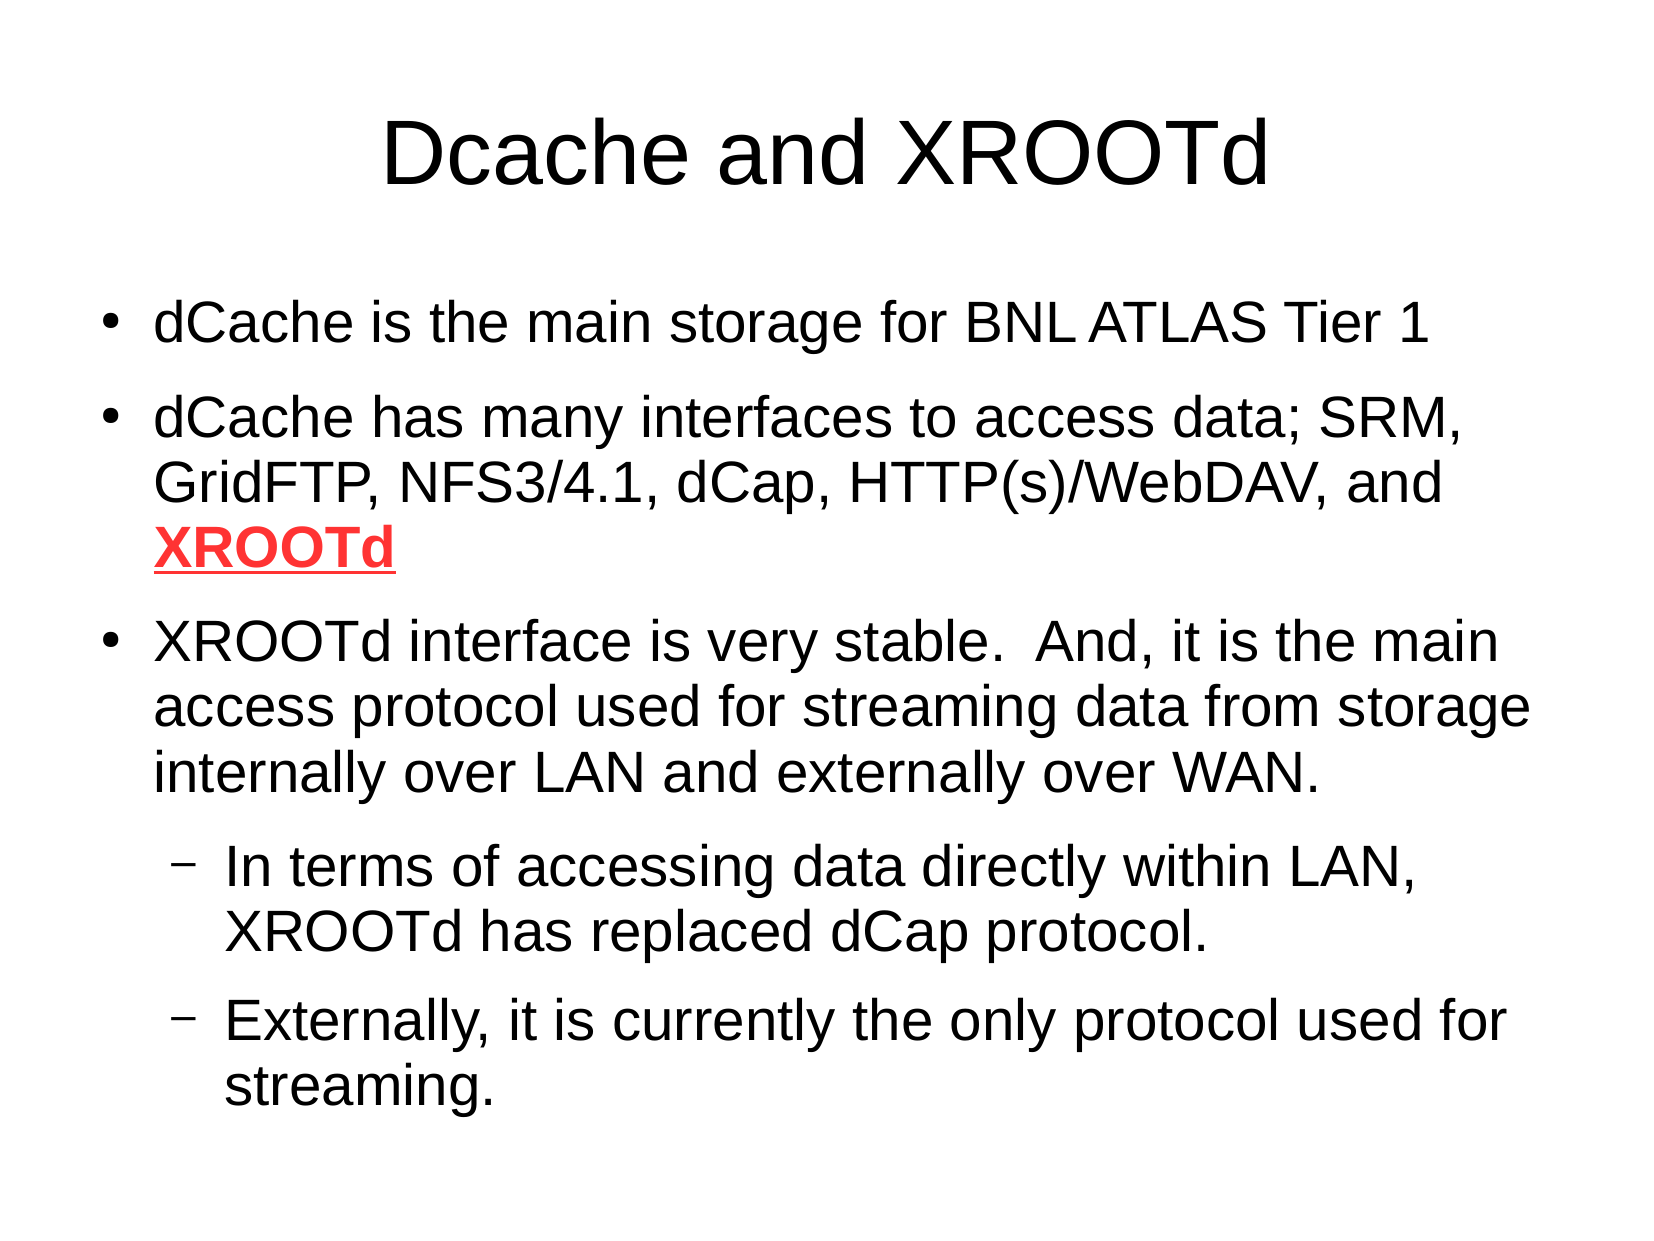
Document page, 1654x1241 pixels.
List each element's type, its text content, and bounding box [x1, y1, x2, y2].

title Dcache and XROOTd [82, 49, 1571, 257]
list dCache is the main storage for BNL ATLAS Tier 1 dCache has many interfaces to access data; SRM, GridFTP, NFS3/4.1, dCap, HTTP(s)/WebDAV, and XROOTd XROOTd interface is very stable. And, it is the main access protocol used for streaming data from storage internally over LAN and externally over WAN. In terms of accessing data directly within LAN, XROOTd has replaced dCap protocol. Externally, it is currently the only protocol used for streaming. [82, 290, 1571, 1216]
